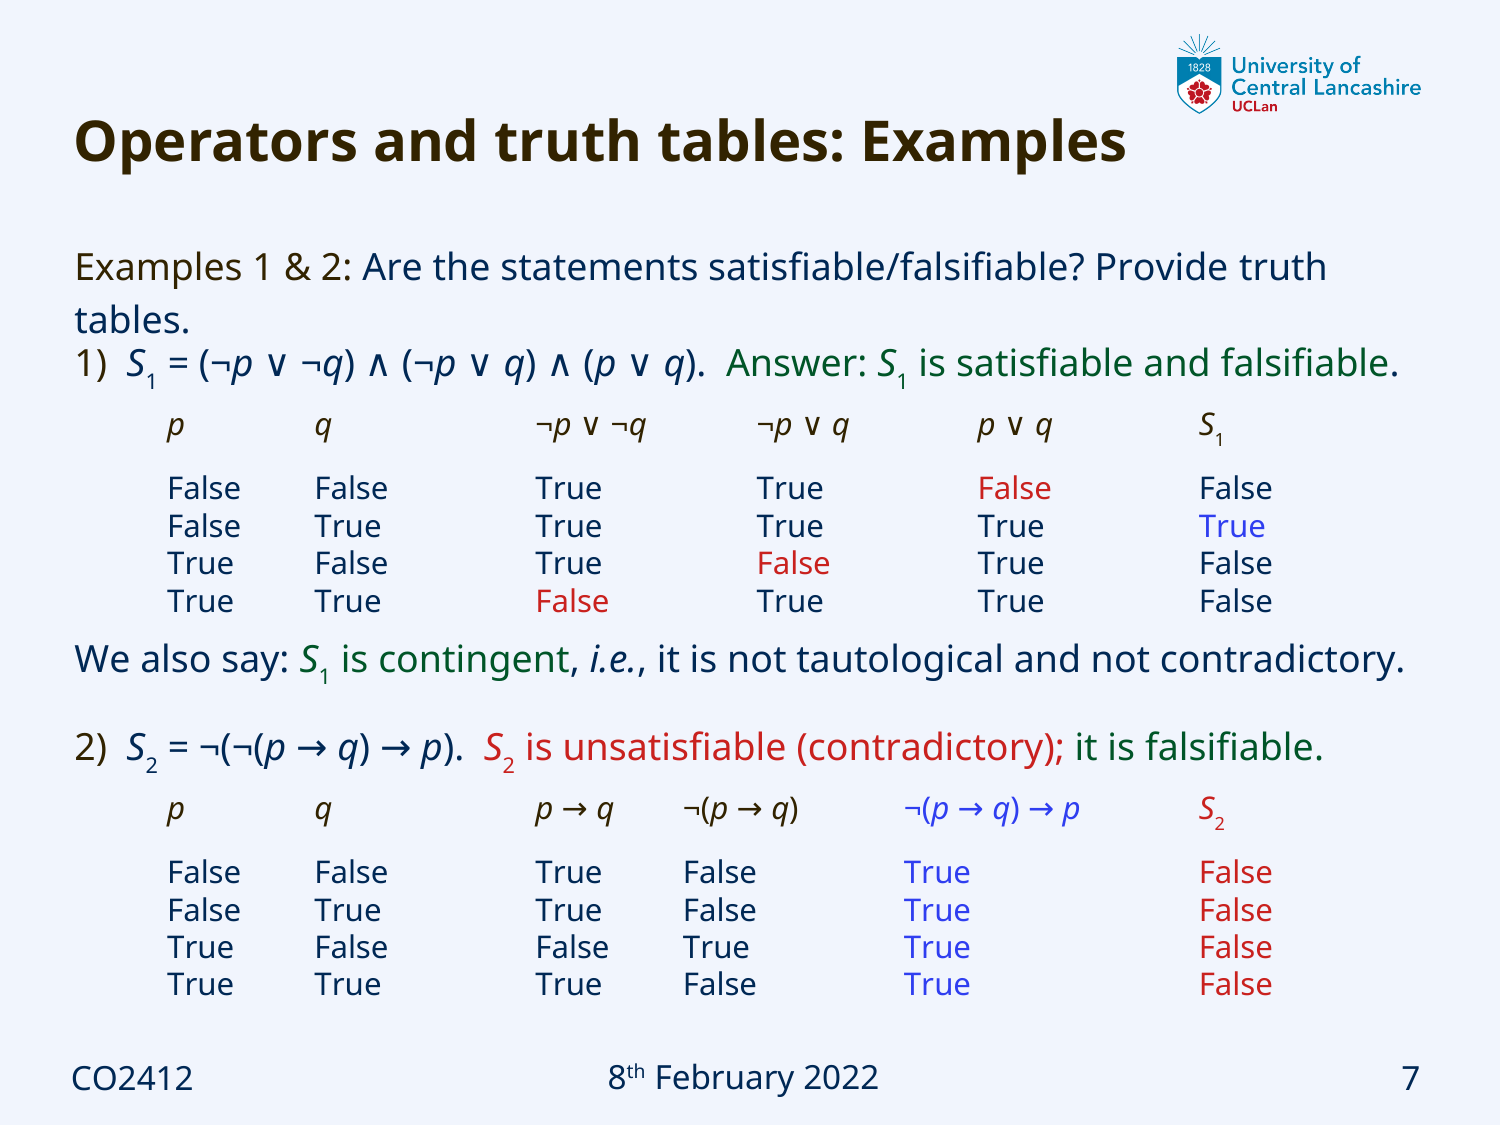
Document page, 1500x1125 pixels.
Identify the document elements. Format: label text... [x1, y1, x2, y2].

text_box We also say: S1 is contingent, i.e., it is not tautological and not contradictory. [59, 618, 1454, 697]
text_box 1) S1 = (¬p ∨ ¬q) ∧ (¬p ∨ q) ∧ (p ∨ q). Answer: S1 is satisfiable and falsifiable. [59, 322, 1465, 401]
text_box p q ¬p ∨ ¬q ¬p ∨ q p ∨ q S1 False False True True False False False True True True True True True False True False True False True True False True True False [152, 397, 1393, 618]
text_box p q p → q ¬(p → q) ¬(p → q) → p S2 False False True False True False False True True False True False True False False True True False True True True False True False [152, 781, 1393, 1010]
text_box 2) S2 = ¬(¬(p → q) → p). S2 is unsatisfiable (contradictory); it is falsifiable. [59, 706, 1465, 785]
text_box Examples 1 & 2: Are the statements satisfiable/falsifiable? Provide truth tables. [59, 228, 1454, 304]
title Operators and truth tables: Examples [58, 93, 1475, 186]
picture [1177, 34, 1421, 93]
